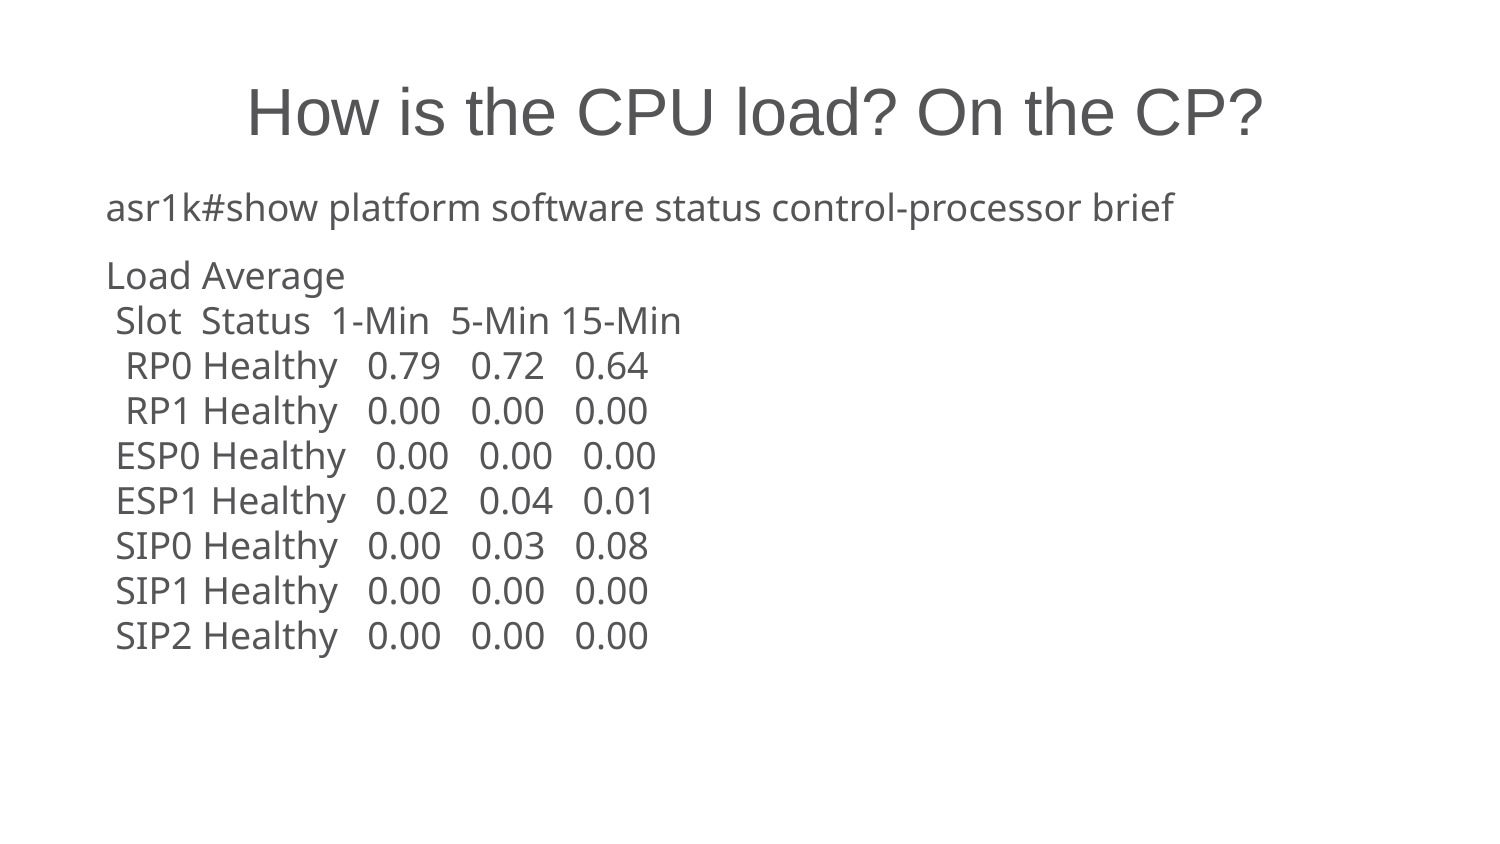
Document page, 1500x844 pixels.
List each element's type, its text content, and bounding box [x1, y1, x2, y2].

title How is the CPU load? On the CP? [71, 55, 1441, 177]
list asr1k#show platform software status control-processor brief Load Average Slot Status 1-Min 5-Min 15-Min RP0 Healthy 0.79 0.72 0.64 RP1 Healthy 0.00 0.00 0.00 ESP0 Healthy 0.00 0.00 0.00 ESP1 Healthy 0.02 0.04 0.01 SIP0 Healthy 0.00 0.03 0.08 SIP1 Healthy 0.00 0.00 0.00 SIP2 Healthy 0.00 0.00 0.00 [71, 177, 1441, 741]
